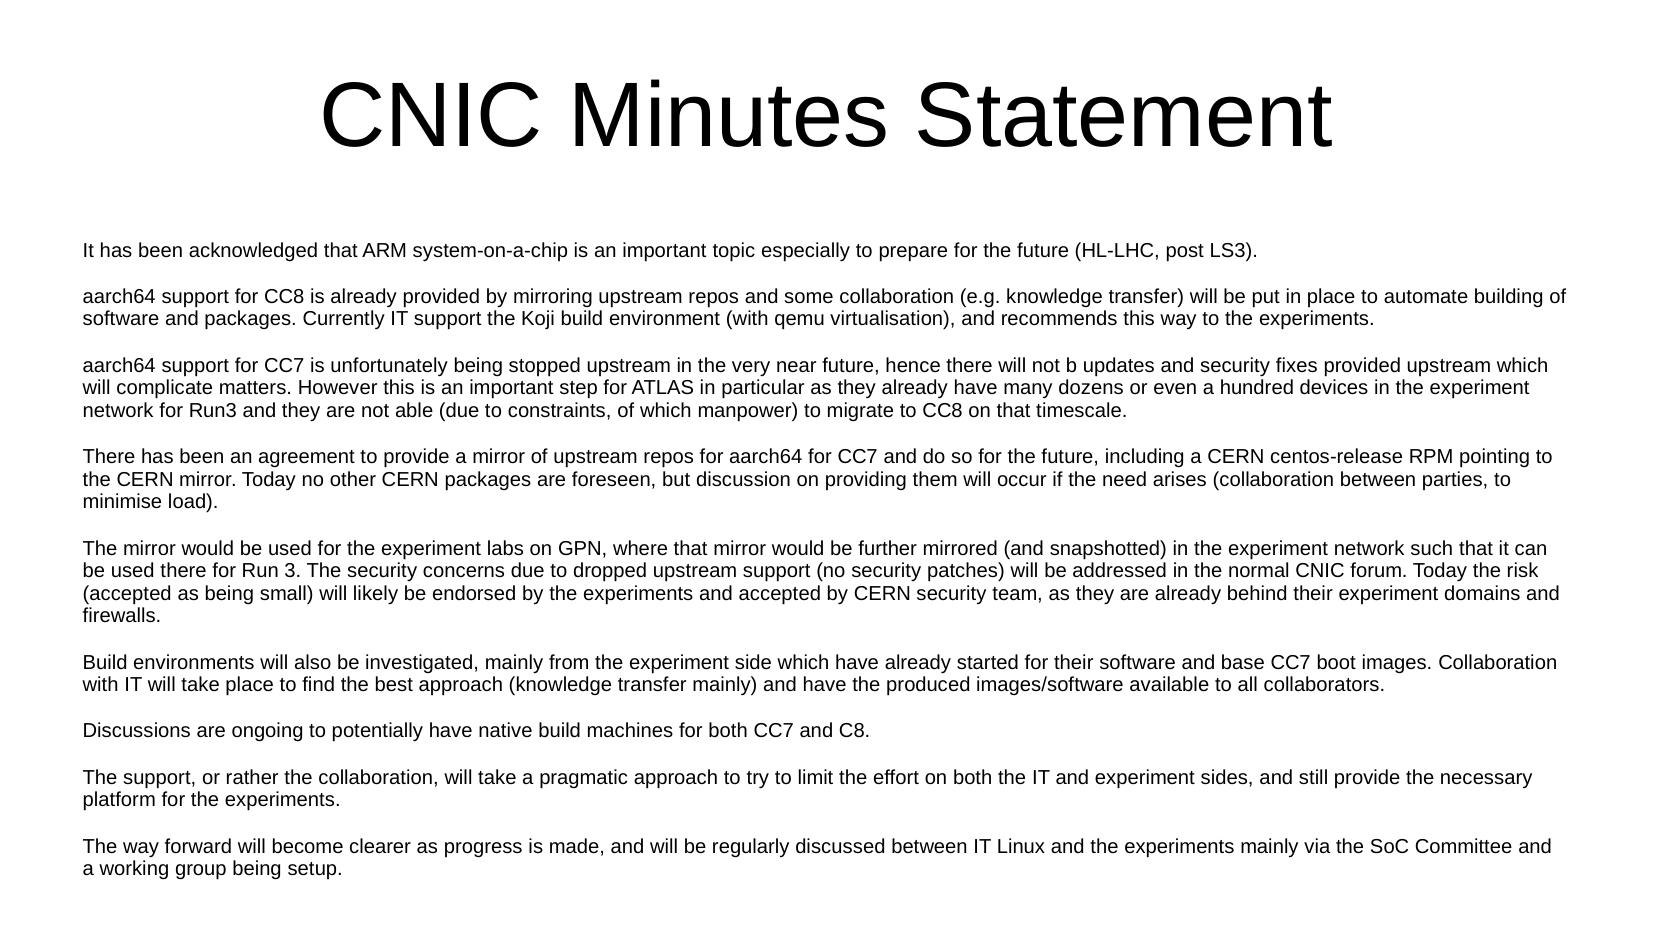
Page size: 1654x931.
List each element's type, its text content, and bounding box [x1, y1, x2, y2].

list It has been acknowledged that ARM system-on-a-chip is an important topic especially to prepare for the future (HL-LHC, post LS3). aarch64 support for CC8 is already provided by mirroring upstream repos and some collaboration (e.g. knowledge transfer) will be put in place to automate building of software and packages. Currently IT support the Koji build environment (with qemu virtualisation), and recommends this way to the experiments. aarch64 support for CC7 is unfortunately being stopped upstream in the very near future, hence there will not b updates and security fixes provided upstream which will complicate matters. However this is an important step for ATLAS in particular as they already have many dozens or even a hundred devices in the experiment network for Run3 and they are not able (due to constraints, of which manpower) to migrate to CC8 on that timescale. There has been an agreement to provide a mirror of upstream repos for aarch64 for CC7 and do so for the future, including a CERN centos-release RPM pointing to the CERN mirror. Today no other CERN packages are foreseen, but discussion on providing them will occur if the need arises (collaboration between parties, to minimise load). The mirror would be used for the experiment labs on GPN, where that mirror would be further mirrored (and snapshotted) in the experiment network such that it can be used there for Run 3. The security concerns due to dropped upstream support (no security patches) will be addressed in the normal CNIC forum. Today the risk (accepted as being small) will likely be endorsed by the experiments and accepted by CERN security team, as they are already behind their experiment domains and firewalls. Build environments will also be investigated, mainly from the experiment side which have already started for their software and base CC7 boot images. Collaboration with IT will take place to find the best approach (knowledge transfer mainly) and have the produced images/software available to all collaborators. Discussions are ongoing to potentially have native build machines for both CC7 and C8. The support, or rather the collaboration, will take a pragmatic approach to try to limit the effort on both the IT and experiment sides, and still provide the necessary platform for the experiments. The way forward will become clearer as progress is made, and will be regularly discussed between IT Linux and the experiments mainly via the SoC Committee and a working group being setup. [82, 192, 1571, 886]
title CNIC Minutes Statement [82, 37, 1571, 192]
